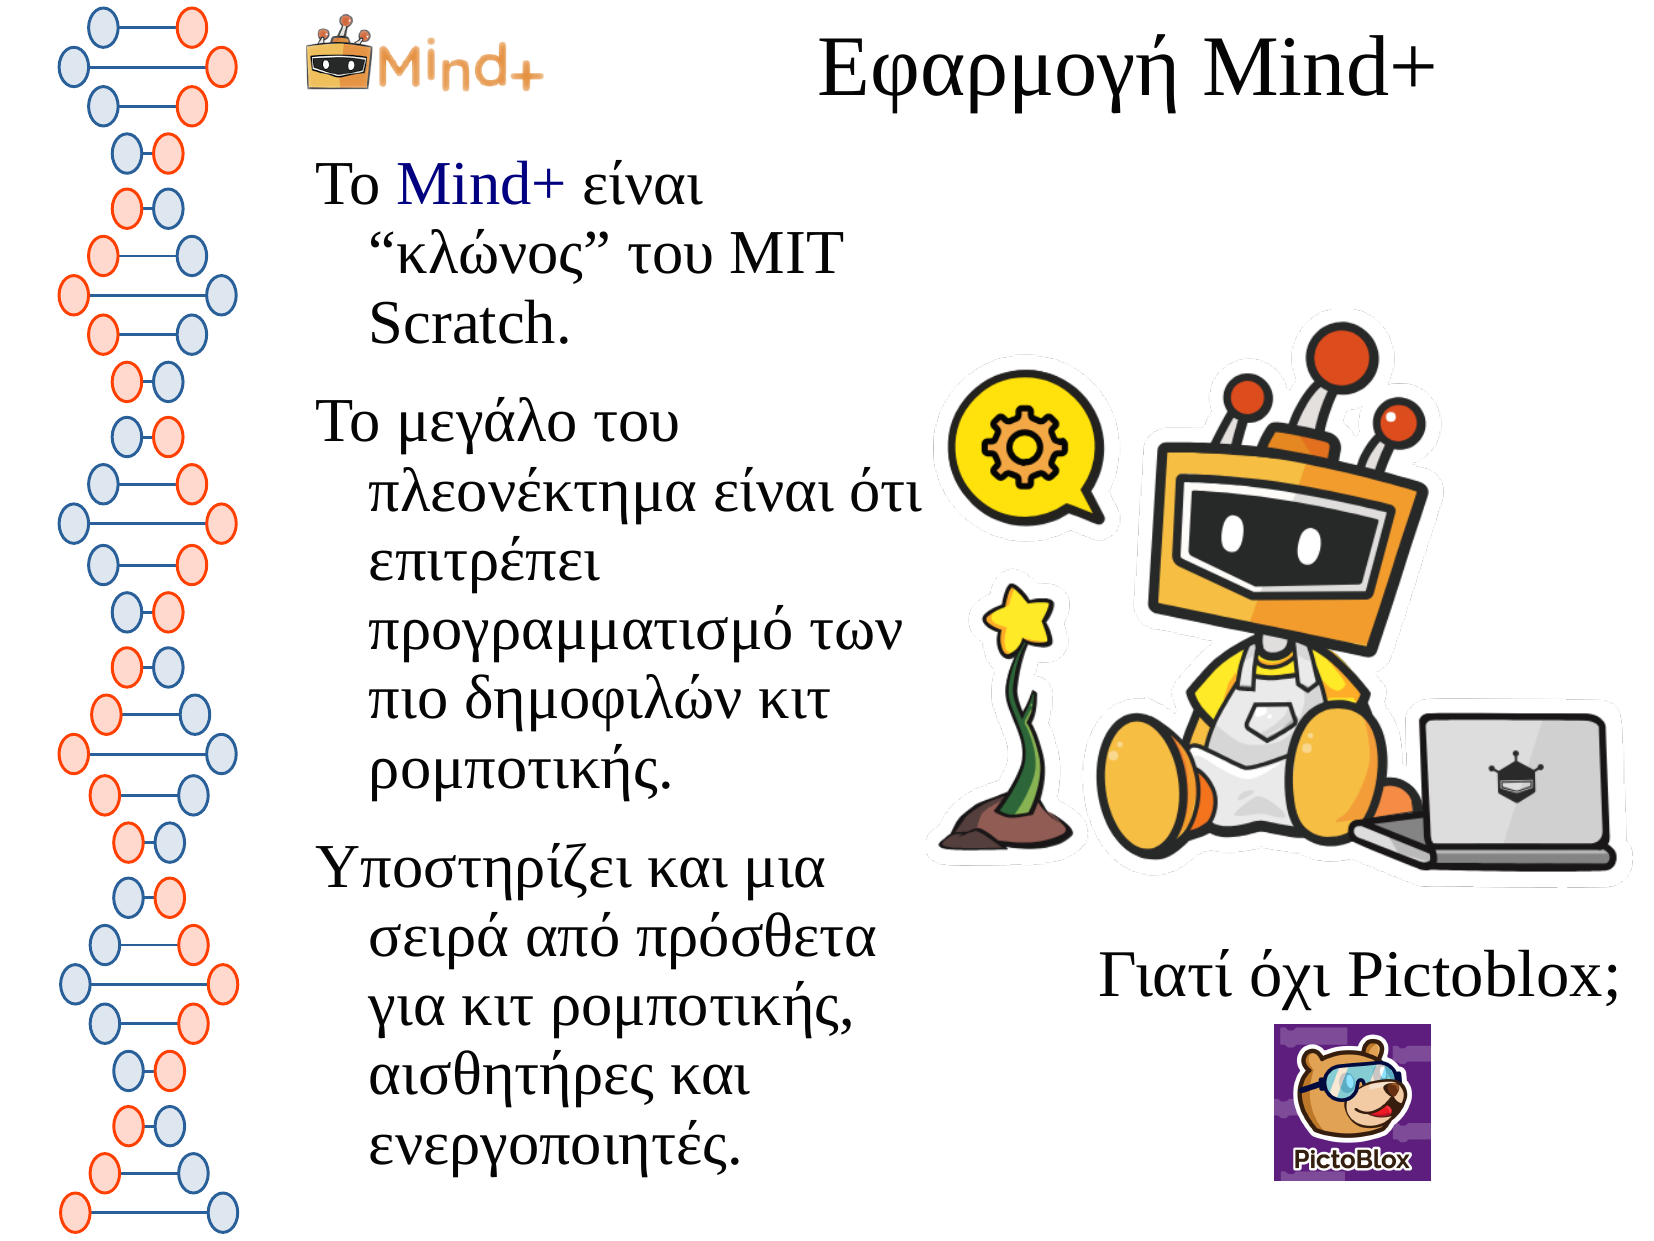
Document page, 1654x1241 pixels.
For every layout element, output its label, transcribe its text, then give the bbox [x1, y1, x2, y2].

picture [1274, 1061, 1431, 1181]
title Εφαρμογή Mind+ [636, 18, 1621, 115]
picture [276, 4, 559, 136]
list Γιατί όχι Pictoblox; [1010, 937, 1654, 1061]
picture [925, 308, 1634, 889]
list Το Mind+ είναι “κλώνος” του MIT Scratch. Το μεγάλο του πλεονέκτημα είναι ότι επιτρέπει προγραμματισμό των πιο δημοφιλών κιτ ρομποτικής. Υποστηρίζει και μια σειρά από πρόσθετα για κιτ ρομποτικής, αισθητήρες και ενεργοποιητές. [227, 148, 943, 1204]
